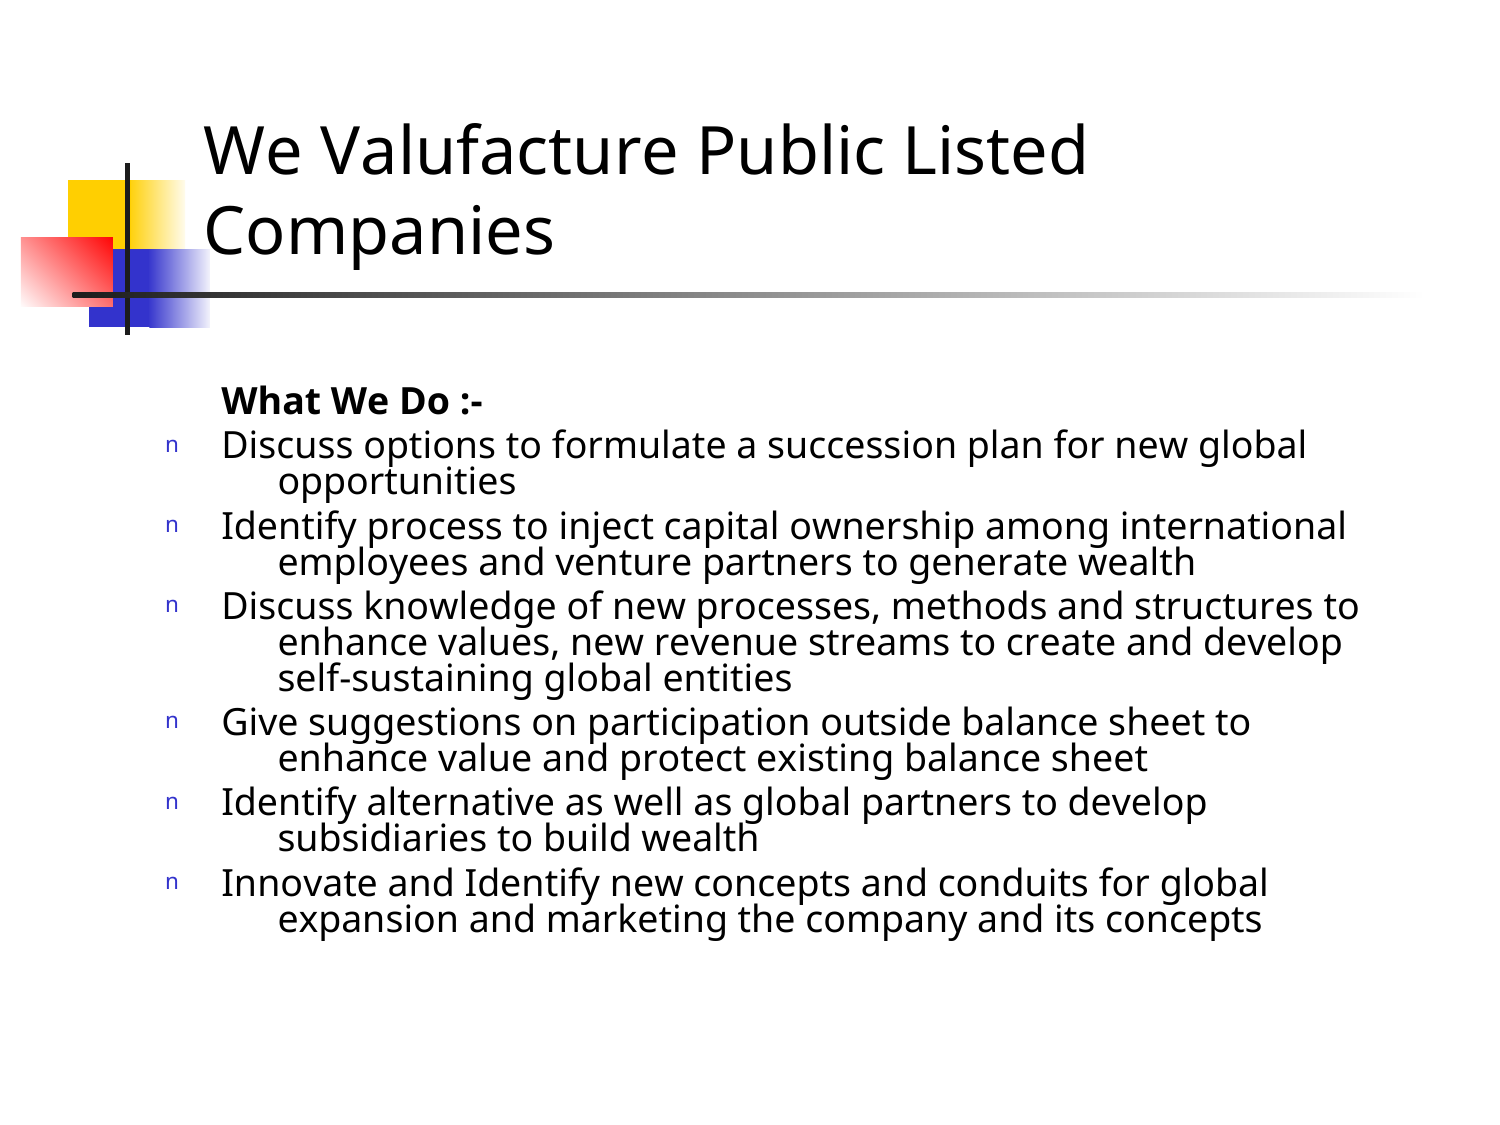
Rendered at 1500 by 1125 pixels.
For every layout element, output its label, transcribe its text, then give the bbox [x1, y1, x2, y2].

list What We Do :- Discuss options to formulate a succession plan for new global opportunities Identify process to inject capital ownership among international employees and venture partners to generate wealth Discuss knowledge of new processes, methods and structures to enhance values, new revenue streams to create and develop self-sustaining global entities Give suggestions on participation outside balance sheet to enhance value and protect existing balance sheet Identify alternative as well as global partners to develop subsidiaries to build wealth Innovate and Identify new concepts and conduits for global expansion and marketing the company and its concepts [150, 324, 1426, 1000]
title We Valufacture Public Listed Companies [188, 35, 1468, 275]
